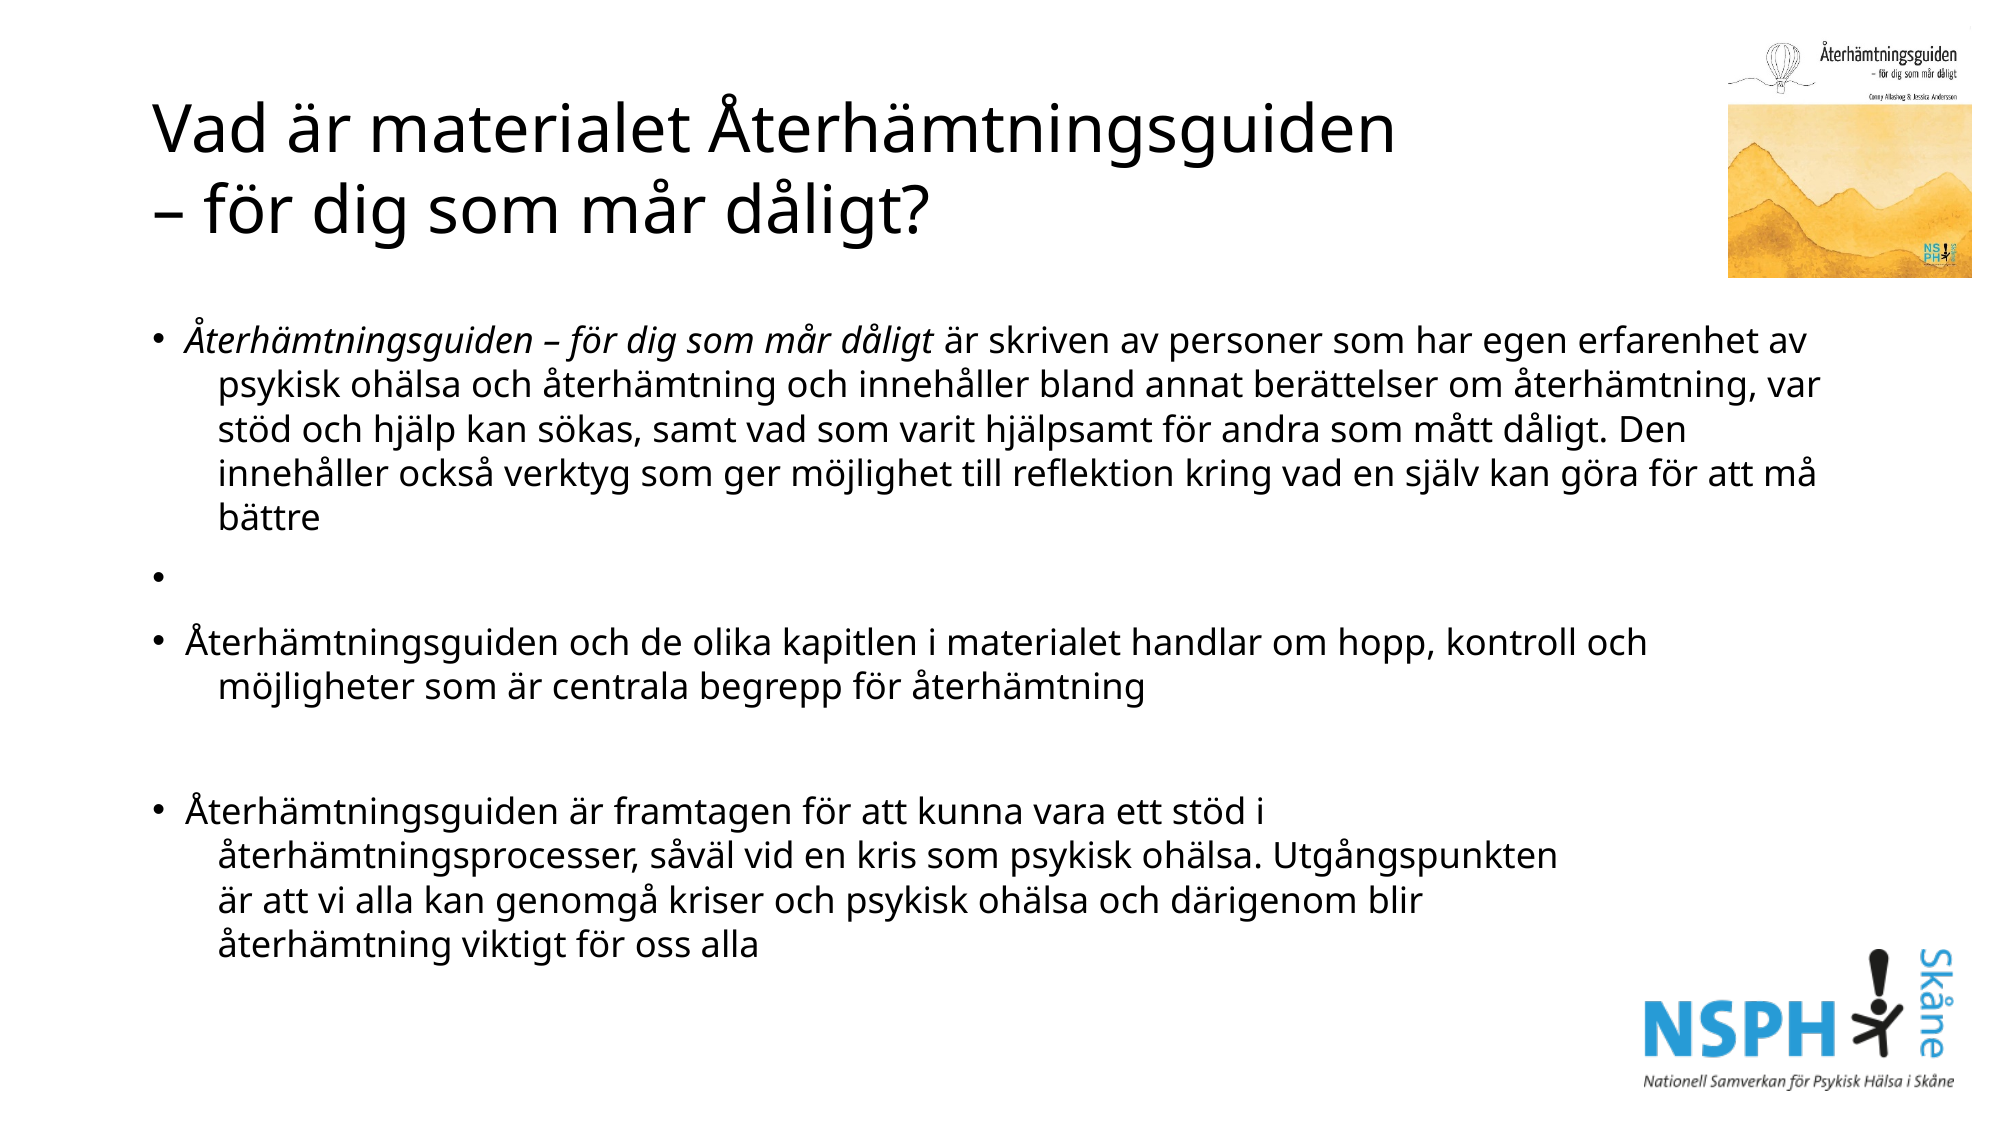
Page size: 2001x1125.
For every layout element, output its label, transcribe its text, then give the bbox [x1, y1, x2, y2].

title Vad är materialet Återhämtningsguiden – för dig som mår dåligt? [137, 59, 1728, 278]
picture [1728, 26, 1972, 278]
list Återhämtningsguiden – för dig som mår dåligt är skriven av personer som har egen erfarenhet av psykisk ohälsa och återhämtning och innehåller bland annat berättelser om återhämtning, var stöd och hjälp kan sökas, samt vad som varit hjälpsamt för andra som mått dåligt. Den innehåller också verktyg som ger möjlighet till reflektion kring vad en själv kan göra för att må bättre Återhämtningsguiden och de olika kapitlen i materialet handlar om hopp, kontroll och möjligheter som är centrala begrepp för återhämtning Återhämtningsguiden är framtagen för att kunna vara ett stöd i återhämtningsprocesser, såväl vid en kris som psykisk ohälsa. Utgångspunkten är att vi alla kan genomgå kriser och psykisk ohälsa och därigenom blir återhämtning viktigt för oss alla [137, 310, 1863, 983]
picture [1644, 949, 1954, 1091]
